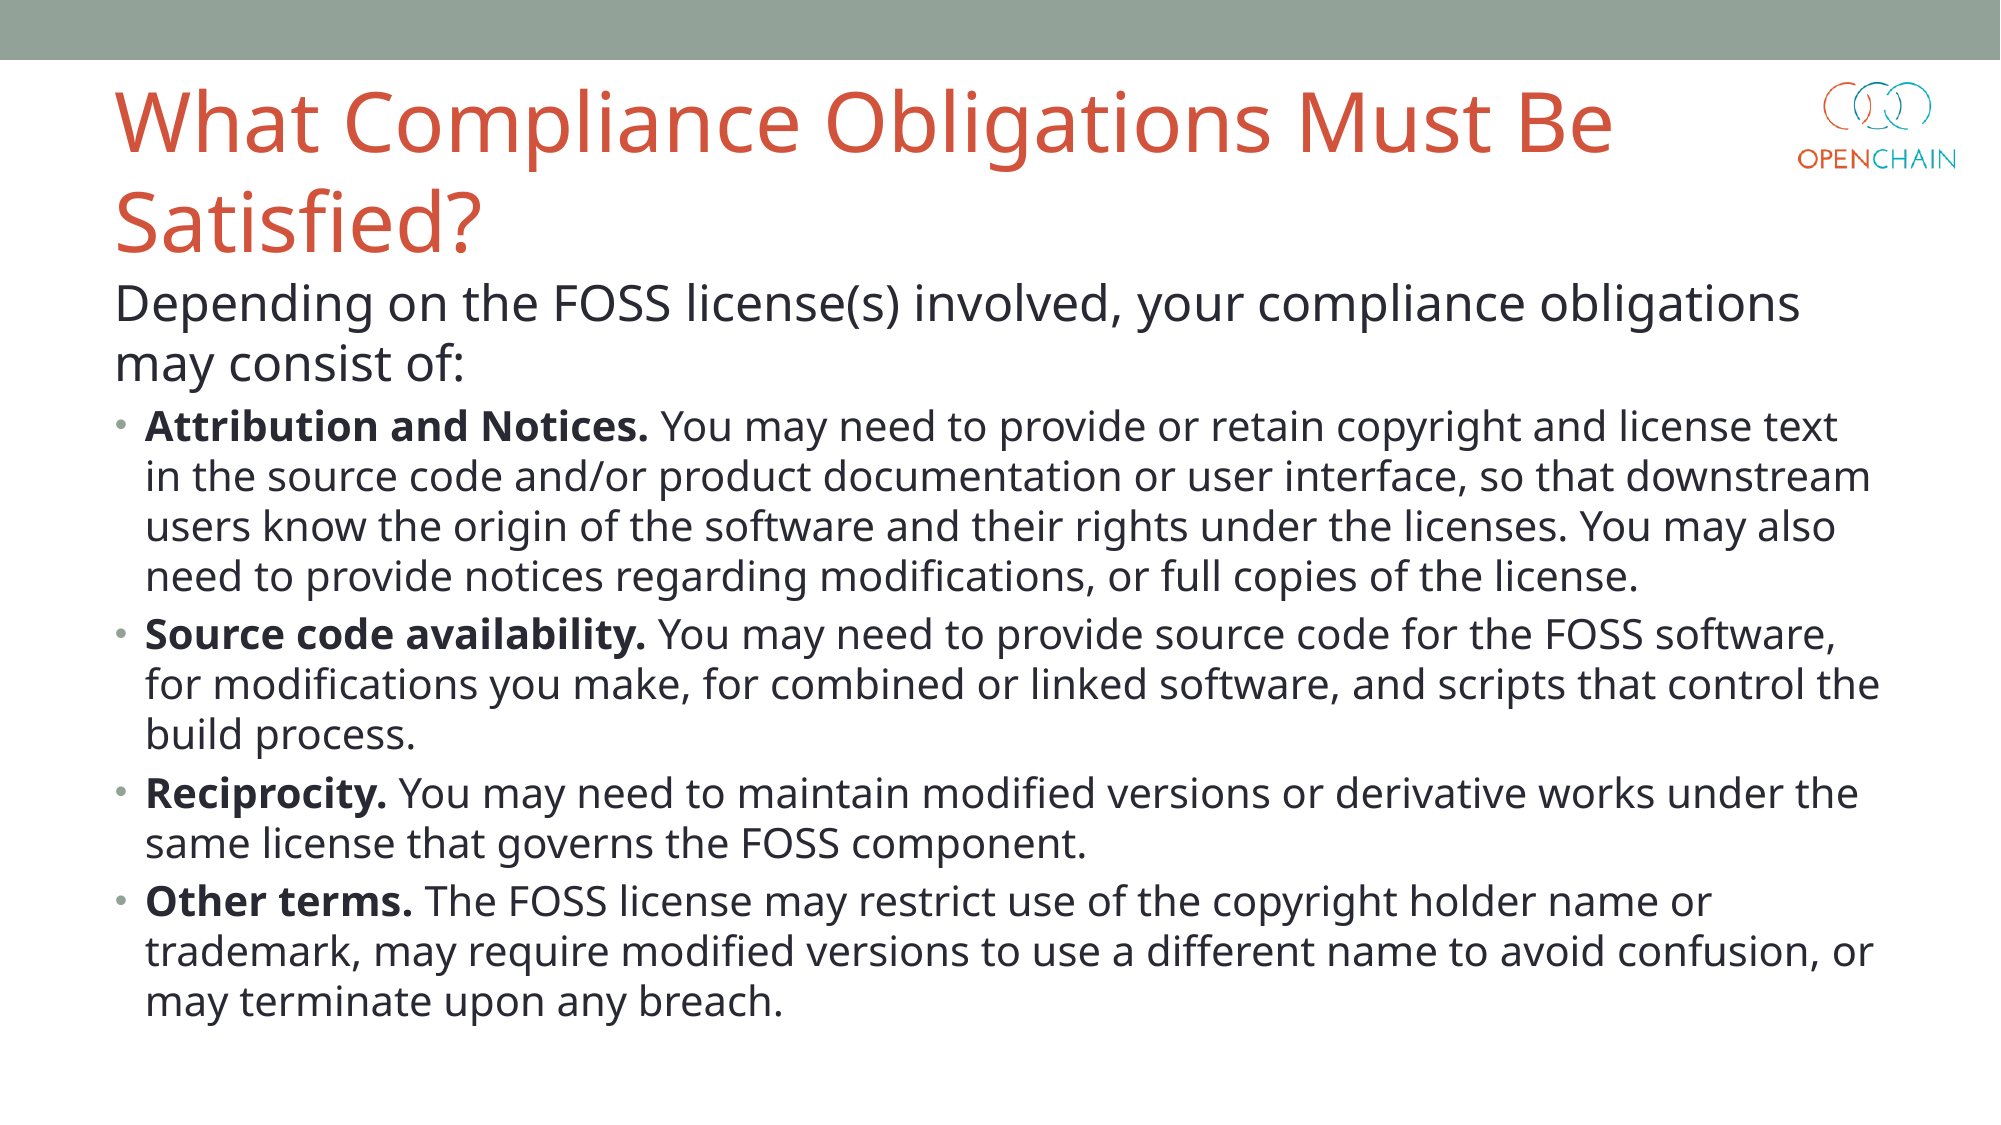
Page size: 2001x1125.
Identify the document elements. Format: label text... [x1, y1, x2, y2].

list Depending on the FOSS license(s) involved, your compliance obligations may consist of: Attribution and Notices. You may need to provide or retain copyright and license text in the source code and/or product documentation or user interface, so that downstream users know the origin of the software and their rights under the licenses. You may also need to provide notices regarding modifications, or full copies of the license. Source code availability. You may need to provide source code for the FOSS software, for modifications you make, for combined or linked software, and scripts that control the build process. Reciprocity. You may need to maintain modified versions or derivative works under the same license that governs the FOSS component. Other terms. The FOSS license may restrict use of the copyright holder name or trademark, may require modified versions to use a different name to avoid confusion, or may terminate upon any breach. [99, 263, 1900, 1064]
picture [1798, 82, 1955, 169]
title What Compliance Obligations Must Be Satisfied? [99, 87, 1900, 250]
